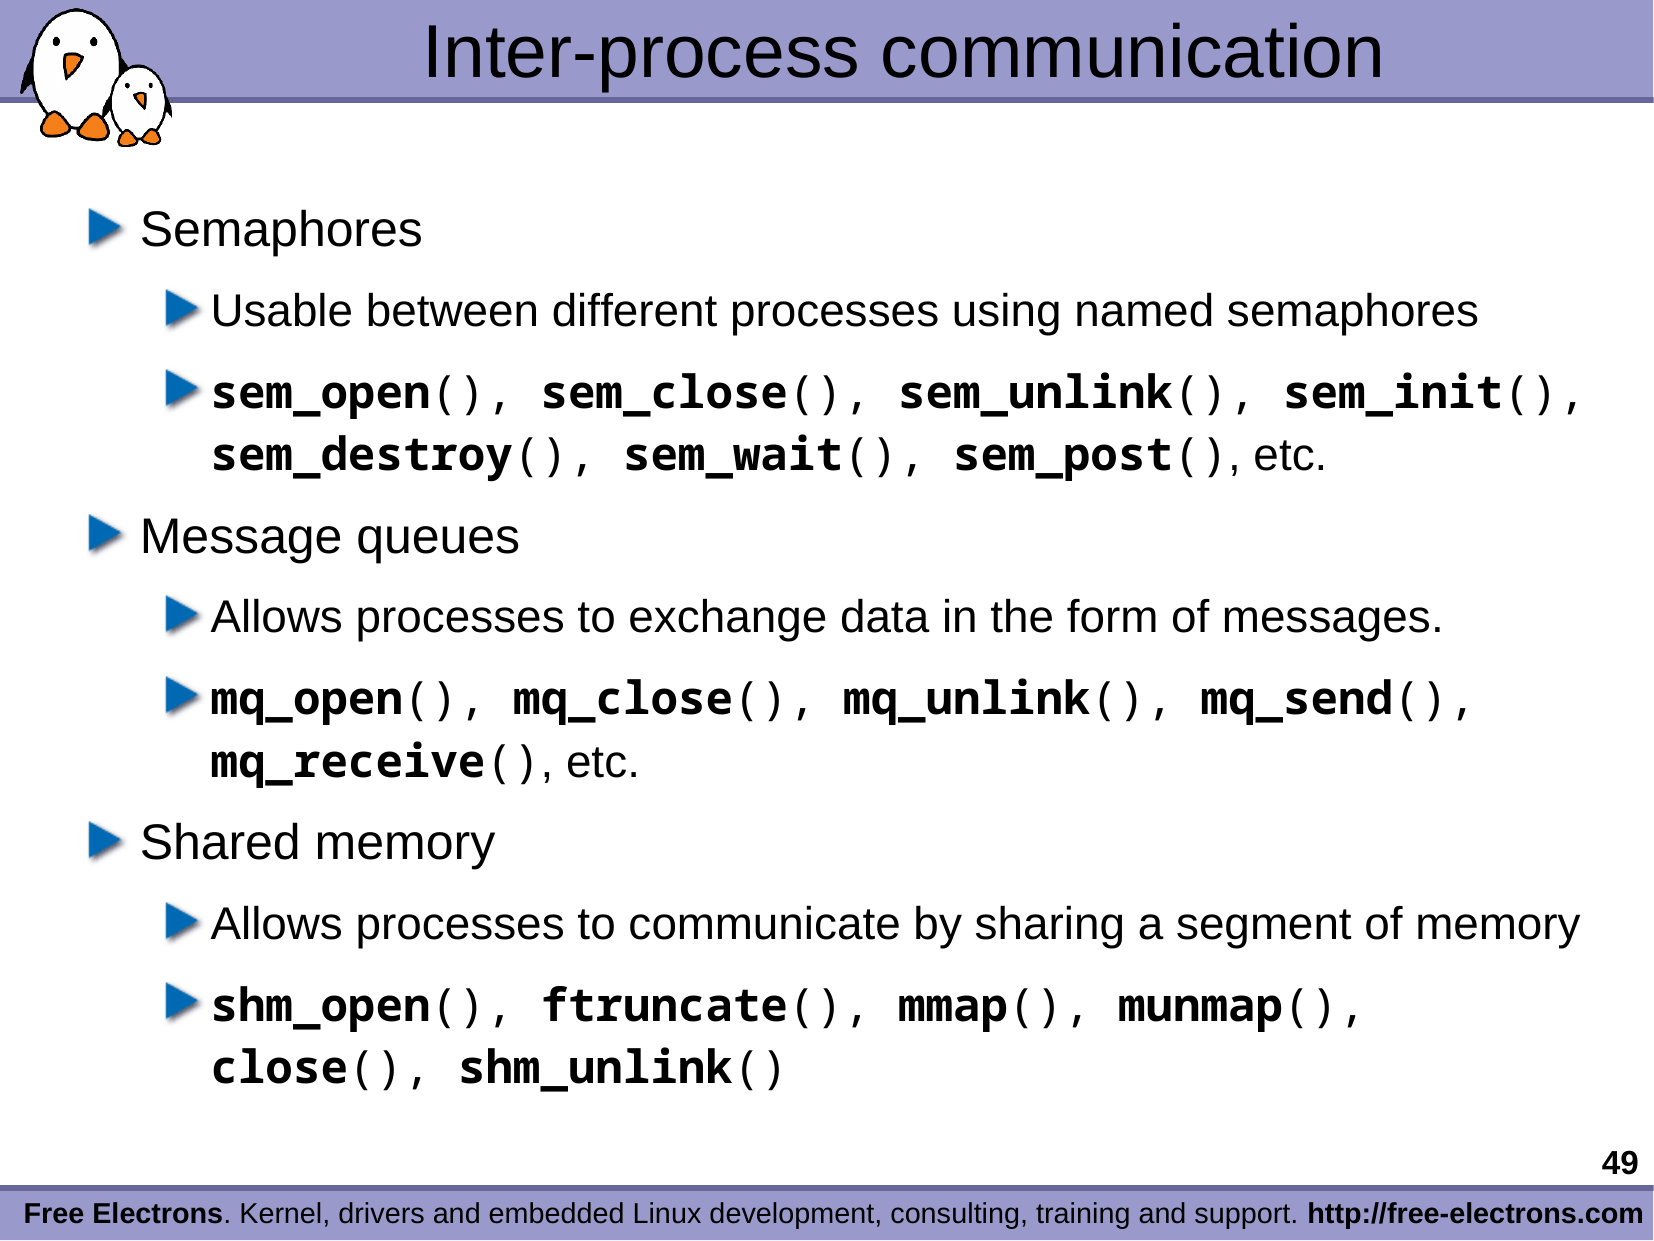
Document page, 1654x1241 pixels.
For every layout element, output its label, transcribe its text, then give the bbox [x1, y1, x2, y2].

picture [20, 8, 172, 147]
list Semaphores Usable between different processes using named semaphores sem_open(), sem_close(), sem_unlink(), sem_init(), sem_destroy(), sem_wait(), sem_post(), etc. Message queues Allows processes to exchange data in the form of messages. mq_open(), mq_close(), mq_unlink(), mq_send(), mq_receive(), etc. Shared memory Allows processes to communicate by sharing a segment of memory shm_open(), ftruncate(), mmap(), munmap(), close(), shm_unlink() [68, 201, 1592, 1118]
title Inter-process communication [178, 4, 1631, 98]
